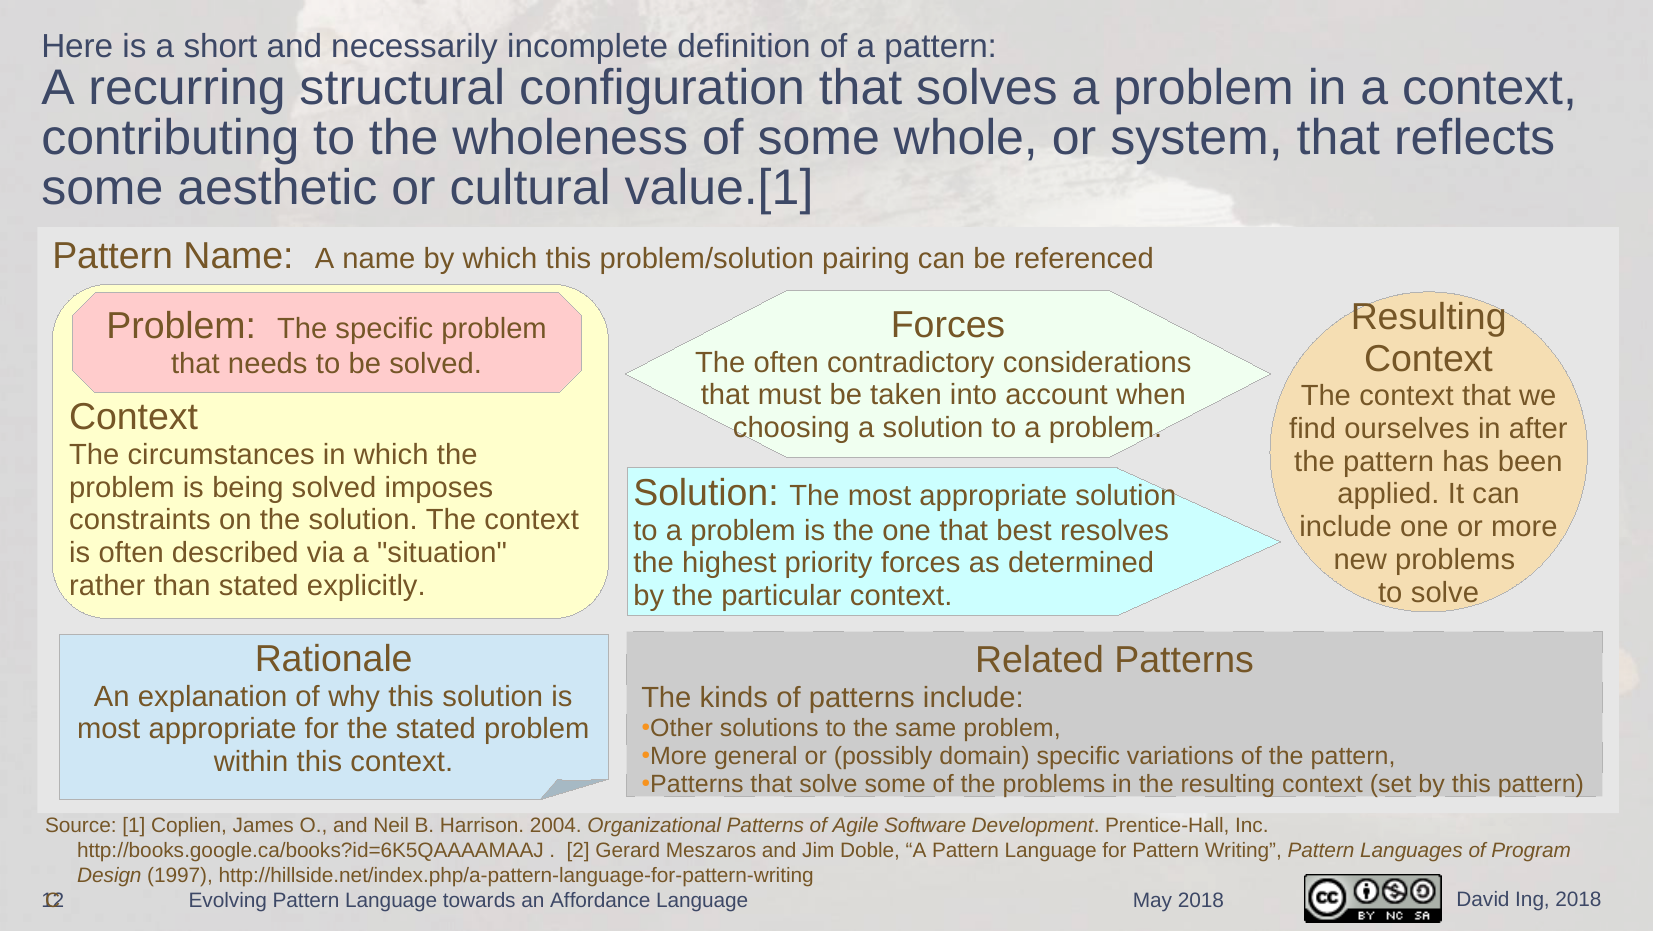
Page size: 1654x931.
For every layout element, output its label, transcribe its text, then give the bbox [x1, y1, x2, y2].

text_box 1967 Pattern Manual [0, 0, 1653, 931]
text_box Context The circumstances in which the problem is being solved imposes constraints on the solution. The context is often described via a "situation" rather than stated explicitly. [52, 284, 609, 619]
text_box Source: [1] Coplien, James O., and Neil B. Harrison. 2004. Organizational Patterns of Agile Software Development. Prentice-Hall, Inc. http://books.google.ca/books?id=6K5QAAAAMAAJ . [2] Gerard Meszaros and Jim Doble, “A Pattern Language for Pattern Writing”, Pattern Languages of Program Design (1997), http://hillside.net/index.php/a-pattern-language-for-pattern-writing C [30, 803, 1618, 910]
text_box Forces The often contradictory considerations that must be taken into account when choosing a solution to a problem. [625, 290, 1271, 458]
title Here is a short and necessarily incomplete definition of a pattern: A recurring structural configuration that solves a problem in a context, contributing to the wholeness of some whole, or system, that reflects some aesthetic or cultural value.[1] [41, 30, 1613, 219]
text_box Rationale An explanation of why this solution is most appropriate for the stated problem within this context. [59, 634, 609, 800]
text_box Problem: The specific problem that needs to be solved. [72, 292, 582, 393]
text_box Solution: The most appropriate solution to a problem is the one that best resolves the highest priority forces as determined by the particular context. [627, 467, 1281, 616]
picture [1304, 910, 1442, 923]
text_box Pattern Name: A name by which this problem/solution pairing can be referenced [37, 227, 1619, 814]
text_box Related Patterns The kinds of patterns include: Other solutions to the same problem, More general or (possibly domain) specific variations of the pattern, Patterns that solve some of the problems in the resulting context (set by this pattern) [626, 631, 1603, 797]
text_box Resulting Context The context that we find ourselves in after the pattern has been applied. It can include one or more new problems to solve [1269, 291, 1588, 612]
